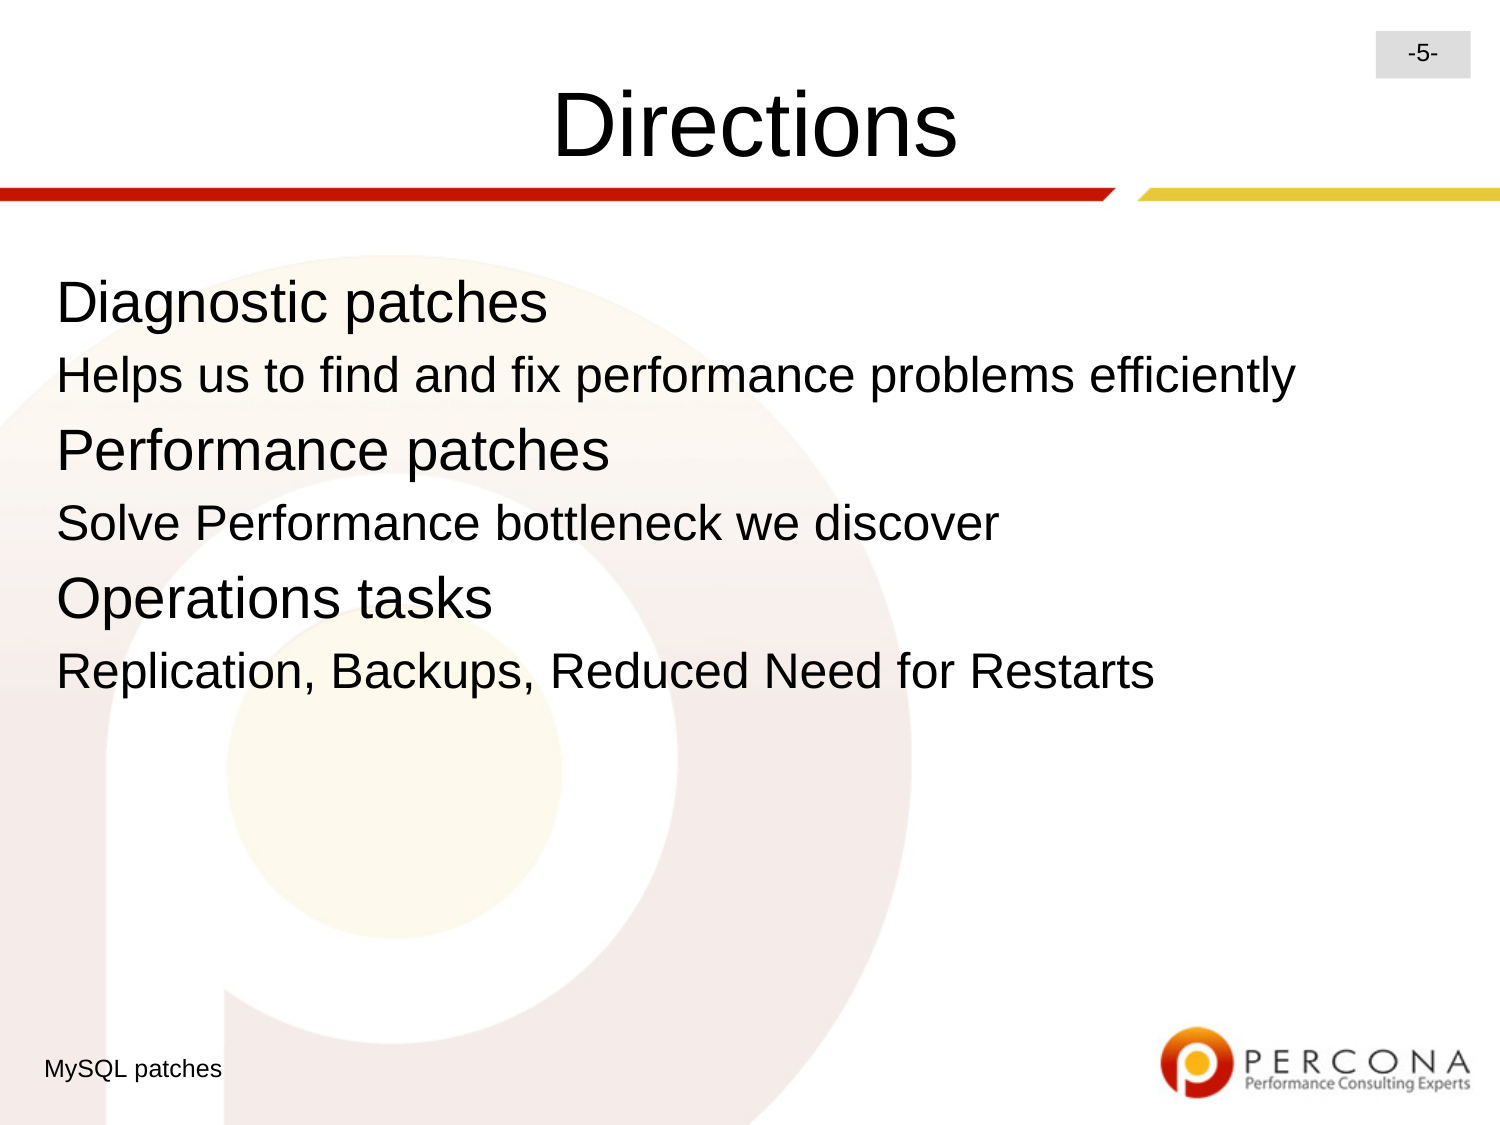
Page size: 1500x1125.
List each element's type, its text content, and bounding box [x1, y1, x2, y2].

text_box MySQL patches [29, 1046, 1129, 1103]
title Directions [41, 54, 1471, 195]
text_box -1- [1375, 31, 1471, 54]
list Diagnostic patches Helps us to find and fix performance problems efficiently Performance patches Solve Performance bottleneck we discover Operations tasks Replication, Backups, Reduced Need for Restarts [41, 262, 1471, 1006]
picture [0, 0, 1500, 1125]
